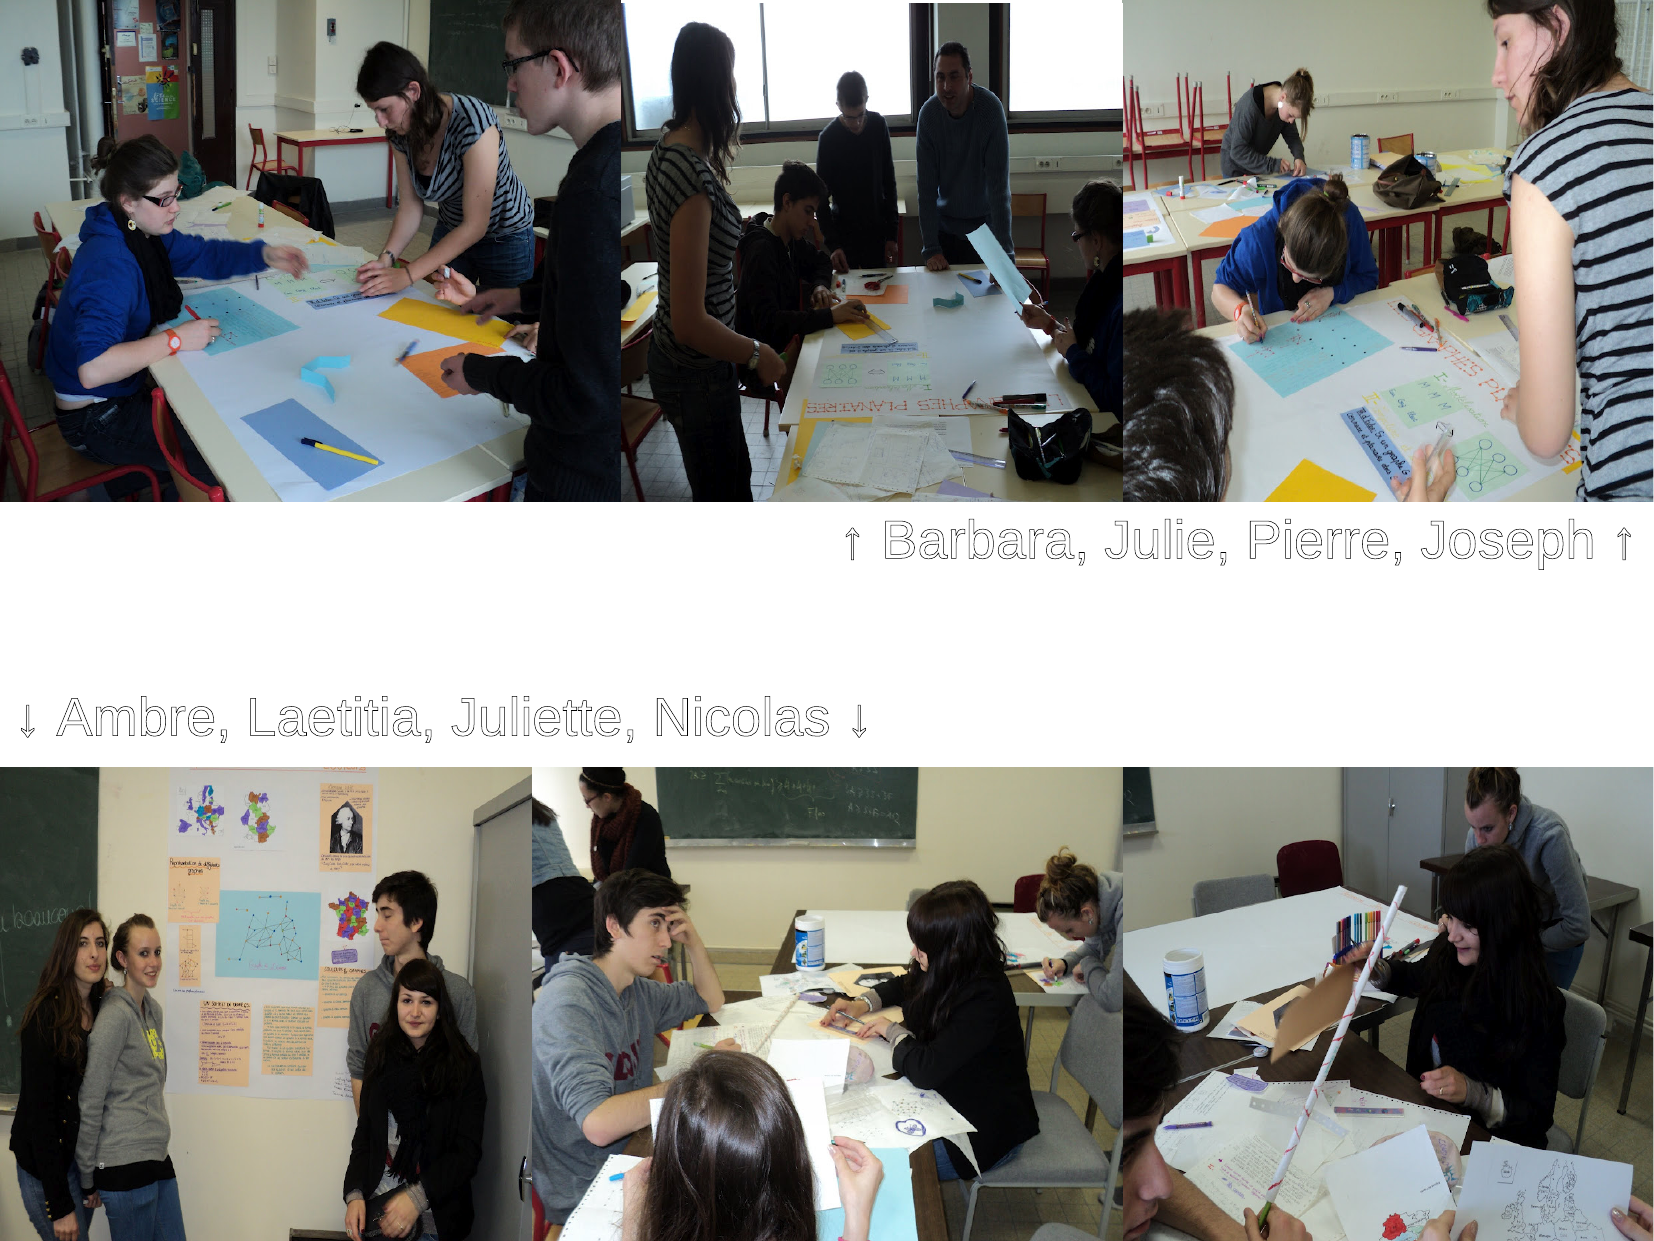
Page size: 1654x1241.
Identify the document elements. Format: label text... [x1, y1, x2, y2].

text_box ↓ Ambre, Laetitia, Juliette, Nicolas ↓ [0, 679, 886, 768]
text_box ↑ Barbara, Julie, Pierre, Joseph ↑ [824, 501, 1654, 578]
picture [0, 0, 1654, 502]
picture [0, 767, 1654, 1241]
